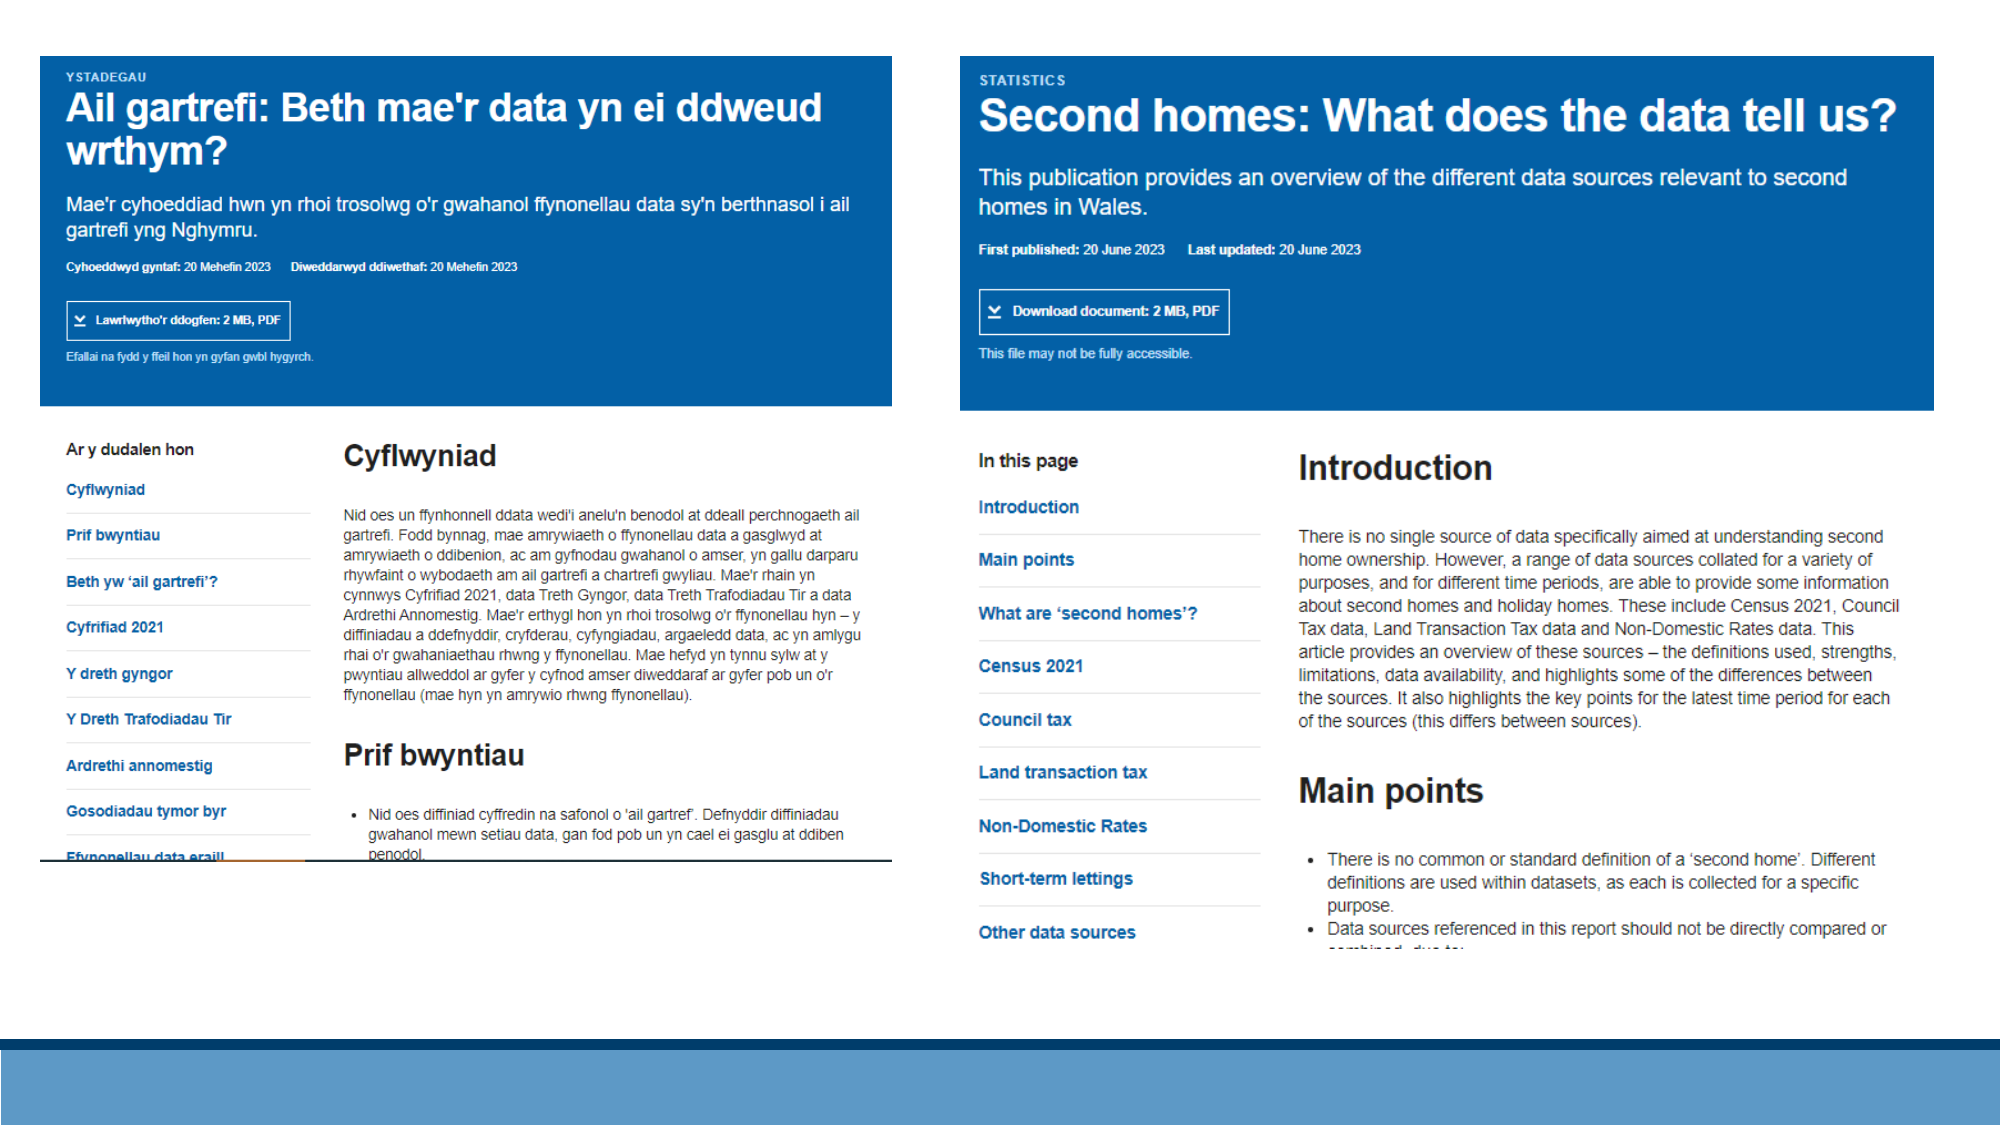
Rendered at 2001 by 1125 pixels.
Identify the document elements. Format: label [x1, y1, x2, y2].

picture [960, 56, 1934, 949]
picture [40, 56, 892, 862]
